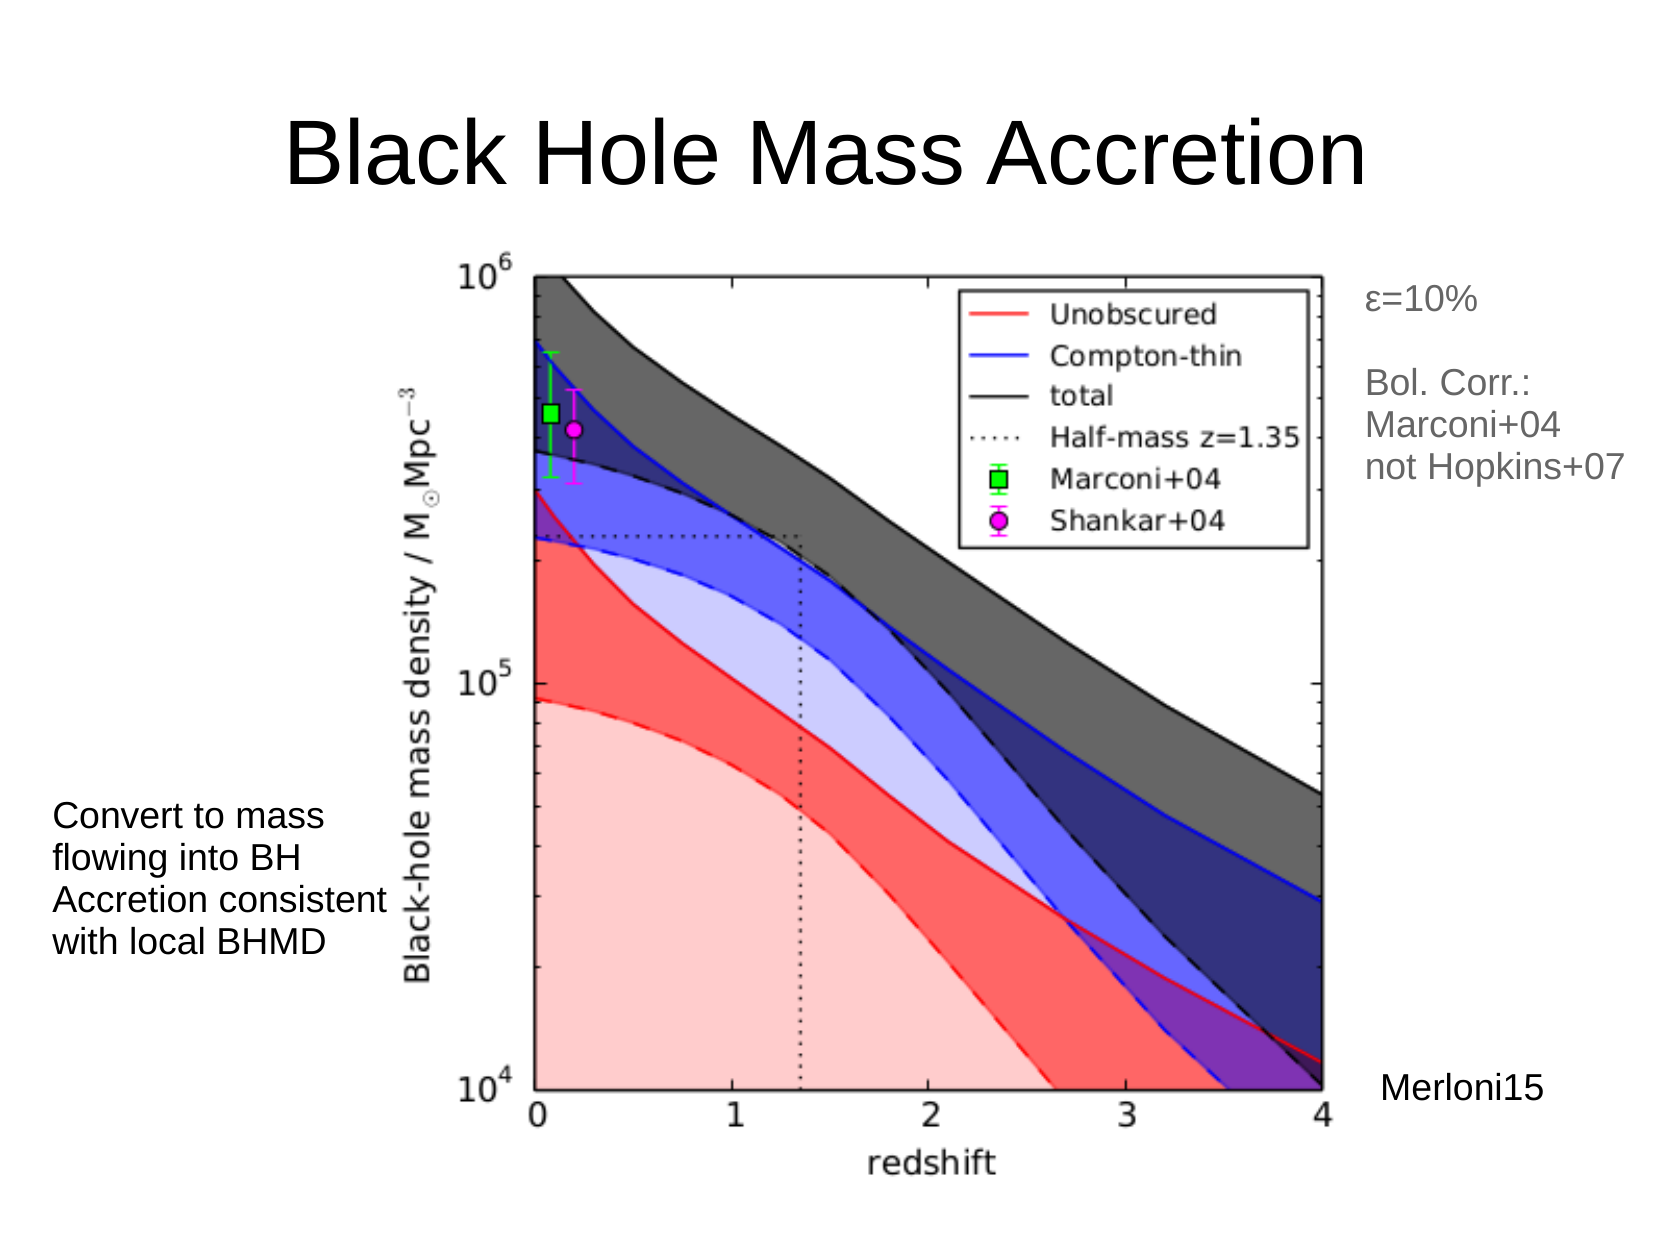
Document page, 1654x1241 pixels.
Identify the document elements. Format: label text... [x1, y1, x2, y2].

picture [390, 233, 1342, 1201]
text_box Convert to mass flowing into BH Accretion consistent with local BHMD [37, 787, 451, 971]
text_box ε=10% Bol. Corr.: Marconi+04 not Hopkins+07 [1350, 270, 1654, 537]
text_box Merloni15 [1352, 1058, 1621, 1200]
title Black Hole Mass Accretion [82, 49, 1571, 257]
